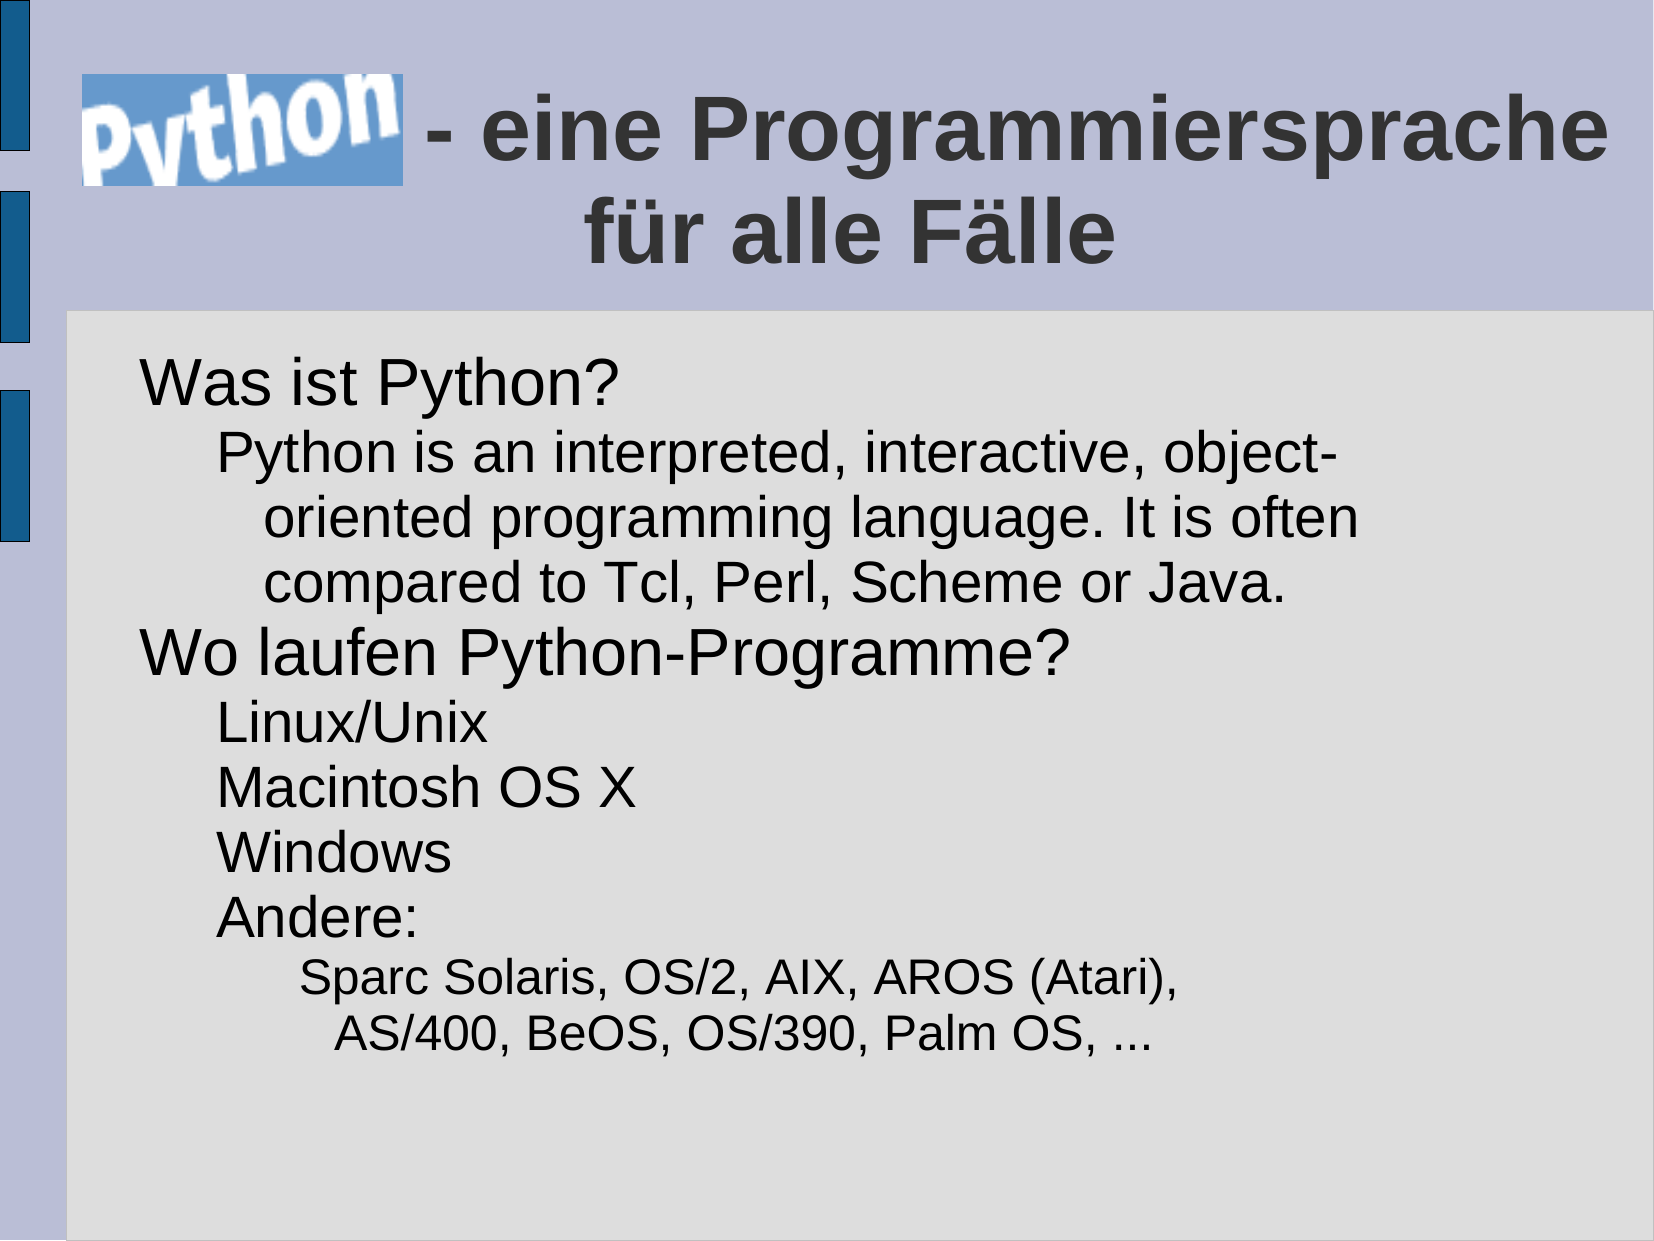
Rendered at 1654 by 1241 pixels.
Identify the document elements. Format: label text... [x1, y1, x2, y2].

list Was ist Python? Python is an interpreted, interactive, object-oriented programming language. It is often compared to Tcl, Perl, Scheme or Java. Wo laufen Python-Programme? Linux/Unix Macintosh OS X Windows Andere: Sparc Solaris, OS/2, AIX, AROS (Atari), AS/400, BeOS, OS/390, Palm OS, ... [121, 344, 1534, 1127]
picture [82, 74, 403, 187]
title Python - eine Programmiersprache für alle Fälle [86, 62, 1615, 299]
